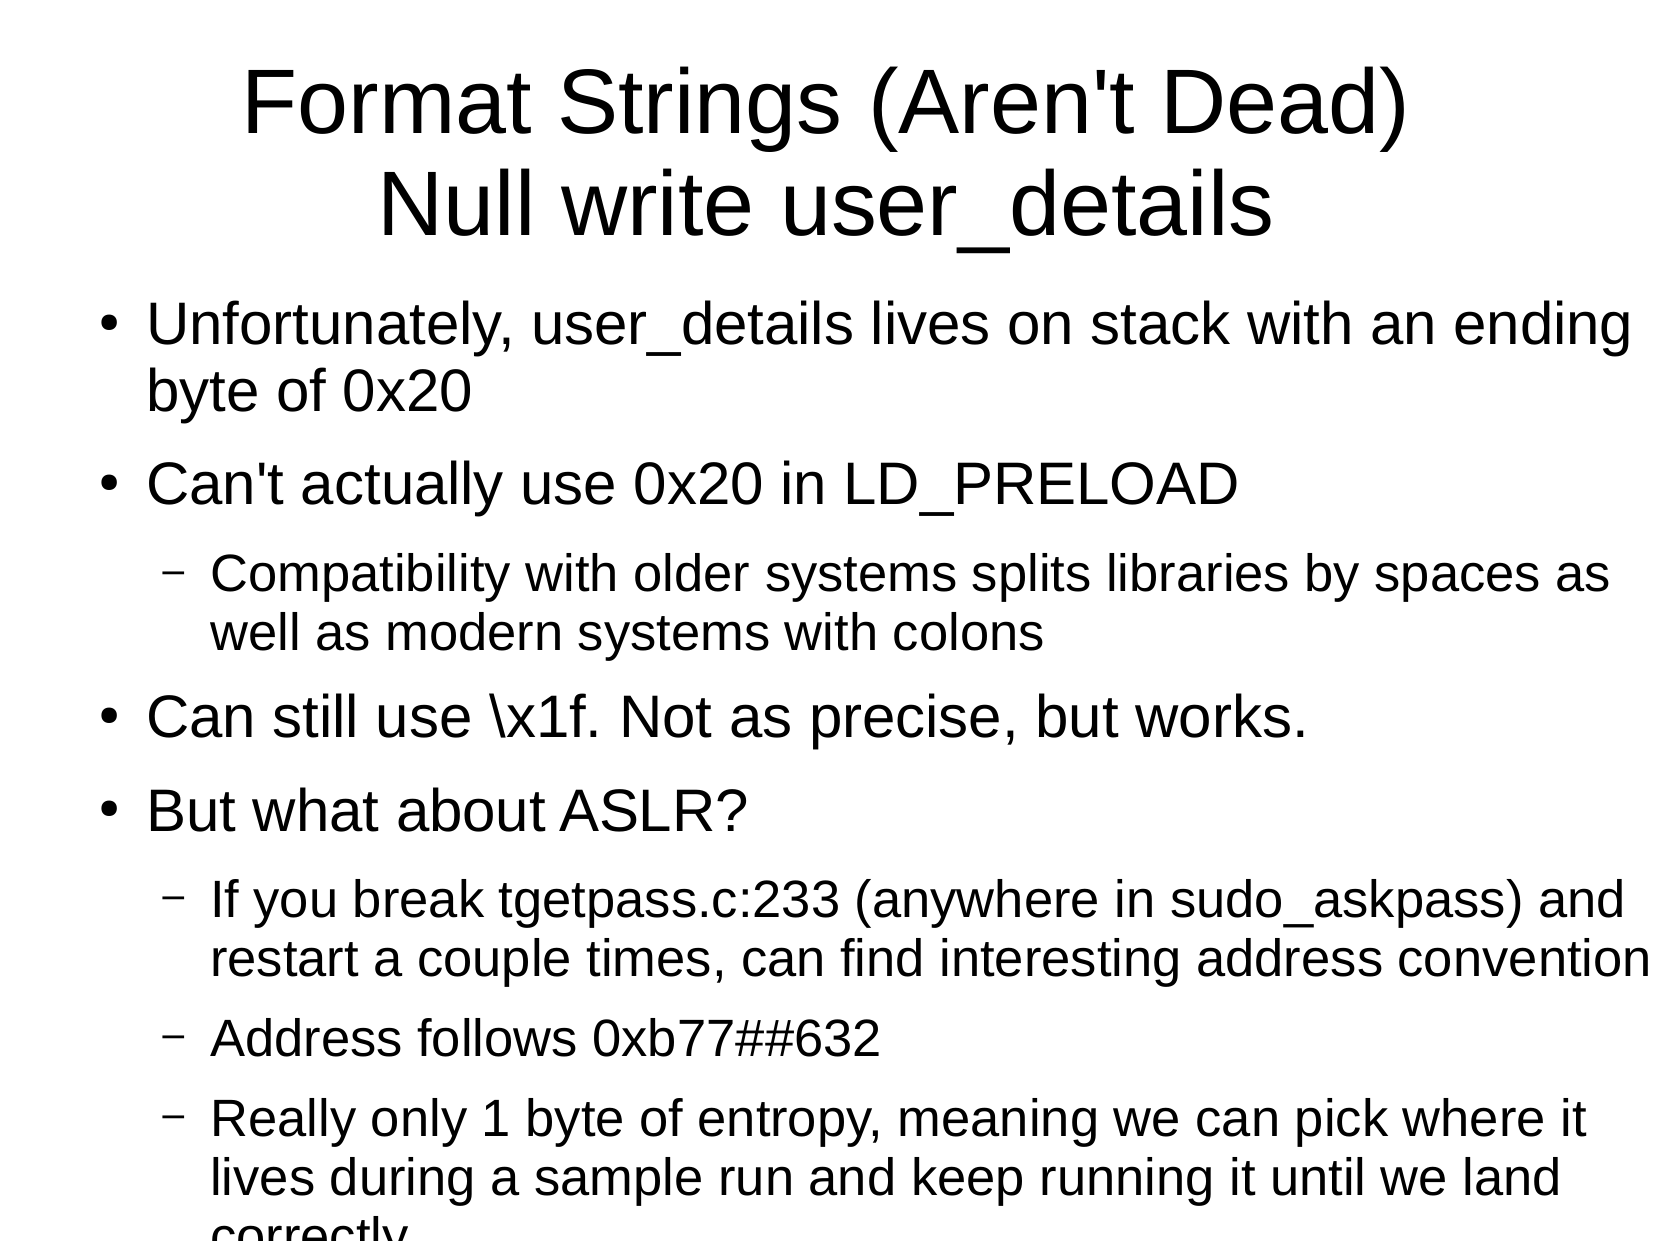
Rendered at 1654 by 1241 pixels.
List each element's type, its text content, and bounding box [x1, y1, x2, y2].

title Format Strings (Aren't Dead) Null write user_details [82, 49, 1571, 257]
list Unfortunately, user_details lives on stack with an ending byte of 0x20 Can't actually use 0x20 in LD_PRELOAD Compatibility with older systems splits libraries by spaces as well as modern systems with colons Can still use \x1f. Not as precise, but works. But what about ASLR? If you break tgetpass.c:233 (anywhere in sudo_askpass) and restart a couple times, can find interesting address convention Address follows 0xb77##632 Really only 1 byte of entropy, meaning we can pick where it lives during a sample run and keep running it until we land correctly [82, 290, 1654, 1241]
